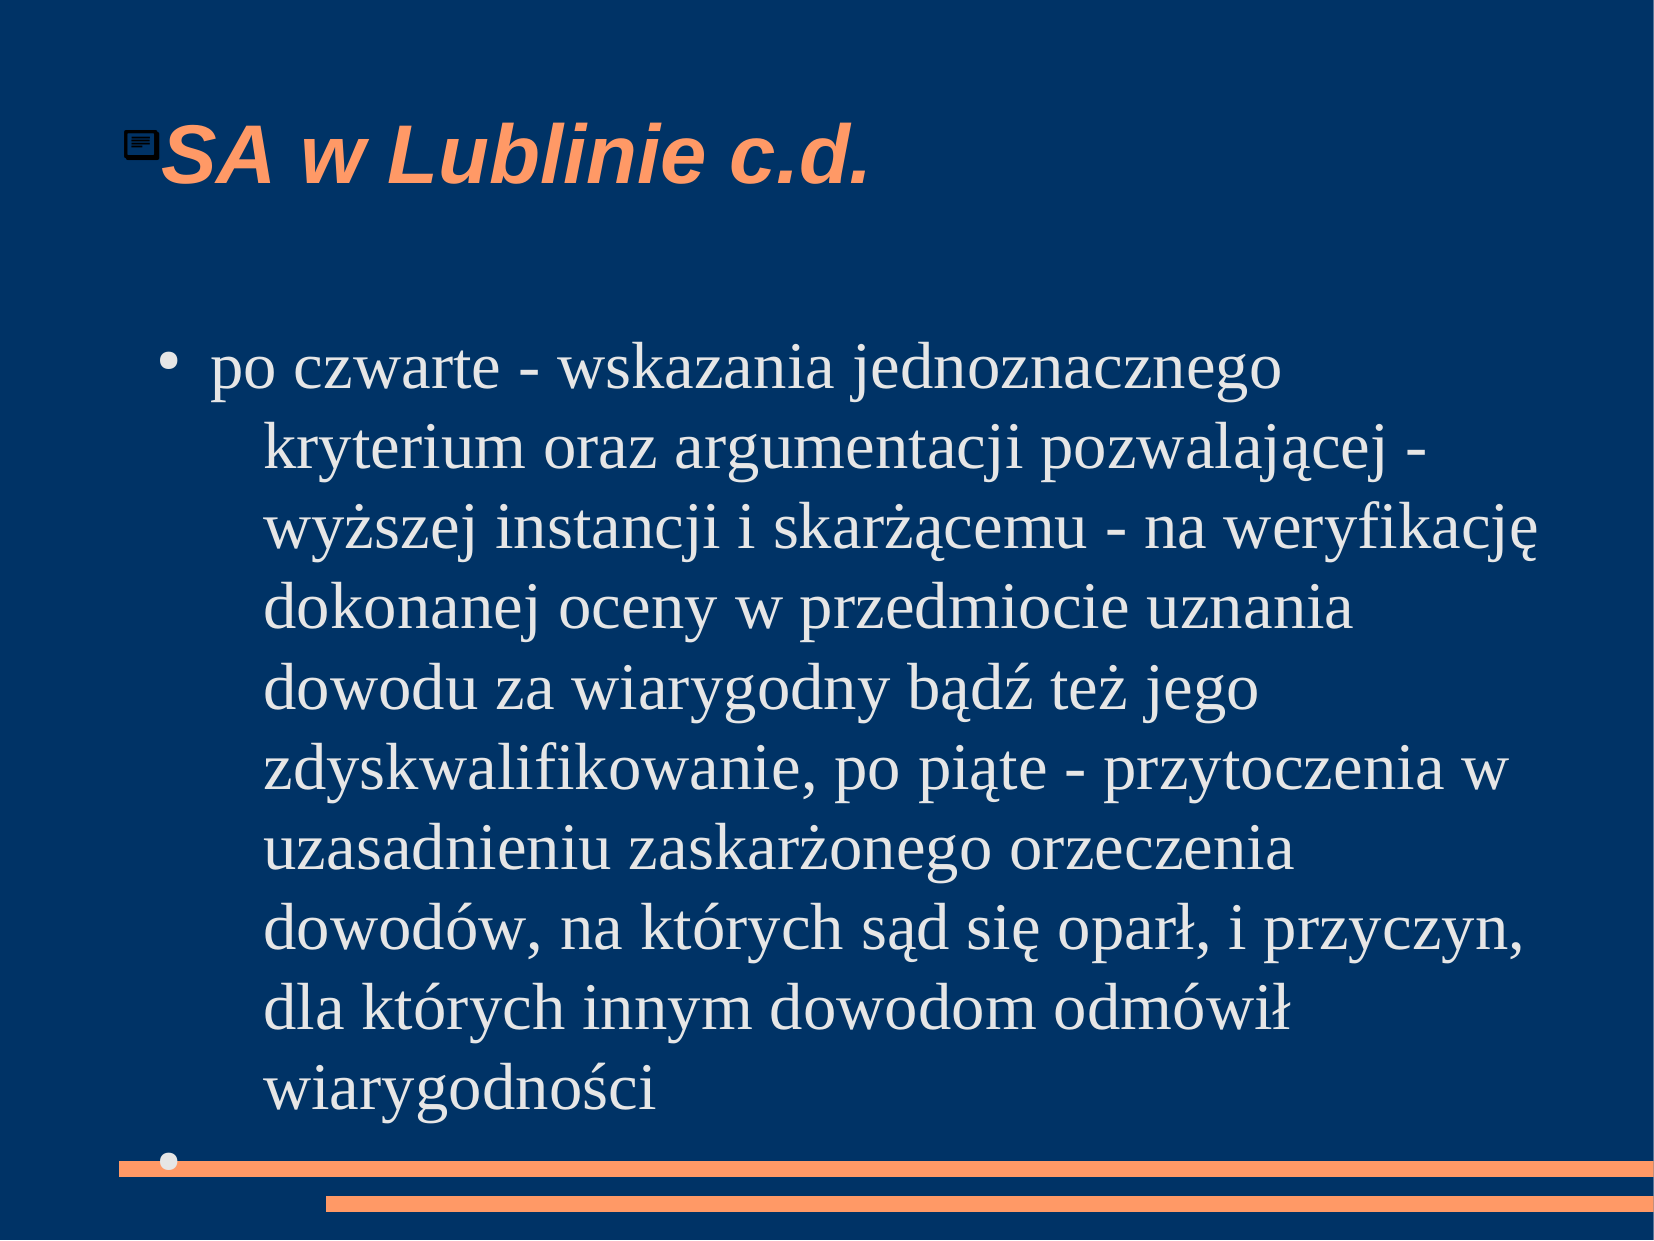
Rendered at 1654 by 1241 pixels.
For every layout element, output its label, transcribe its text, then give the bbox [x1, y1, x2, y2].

list po czwarte - wskazania jednoznacznego kryterium oraz argumentacji pozwalającej - wyższej instancji i skarżącemu - na weryfikację dokonanej oceny w przedmiocie uznania dowodu za wiarygodny bądź też jego zdyskwalifikowanie, po piąte - przytoczenia w uzasadnieniu zaskarżonego orzeczenia dowodów, na których sąd się oparł, i przyczyn, dla których innym dowodom odmówił wiarygodności [121, 322, 1561, 1132]
title SA w Lublinie c.d. [121, 46, 1534, 254]
